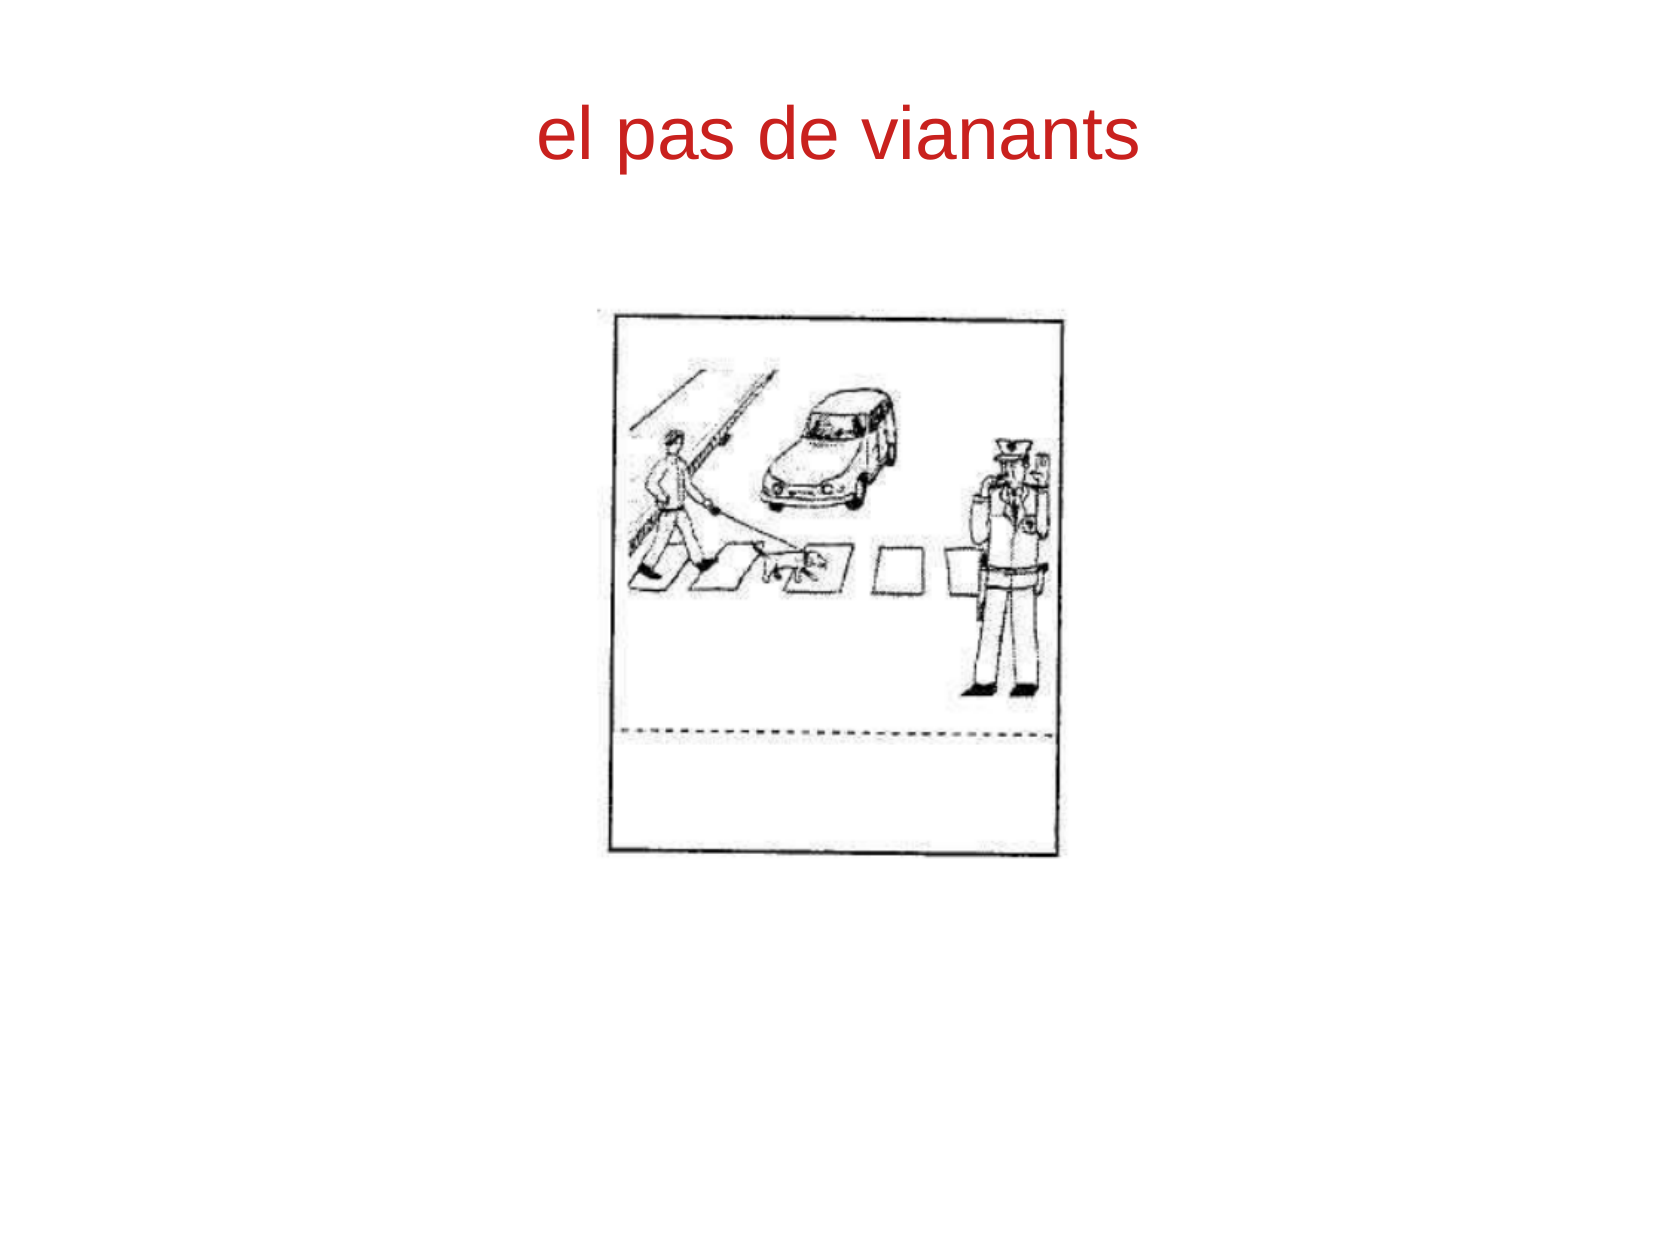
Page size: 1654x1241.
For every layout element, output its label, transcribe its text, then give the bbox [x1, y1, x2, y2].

picture [581, 291, 1094, 873]
text_box el pas de vianants [389, 58, 1288, 201]
